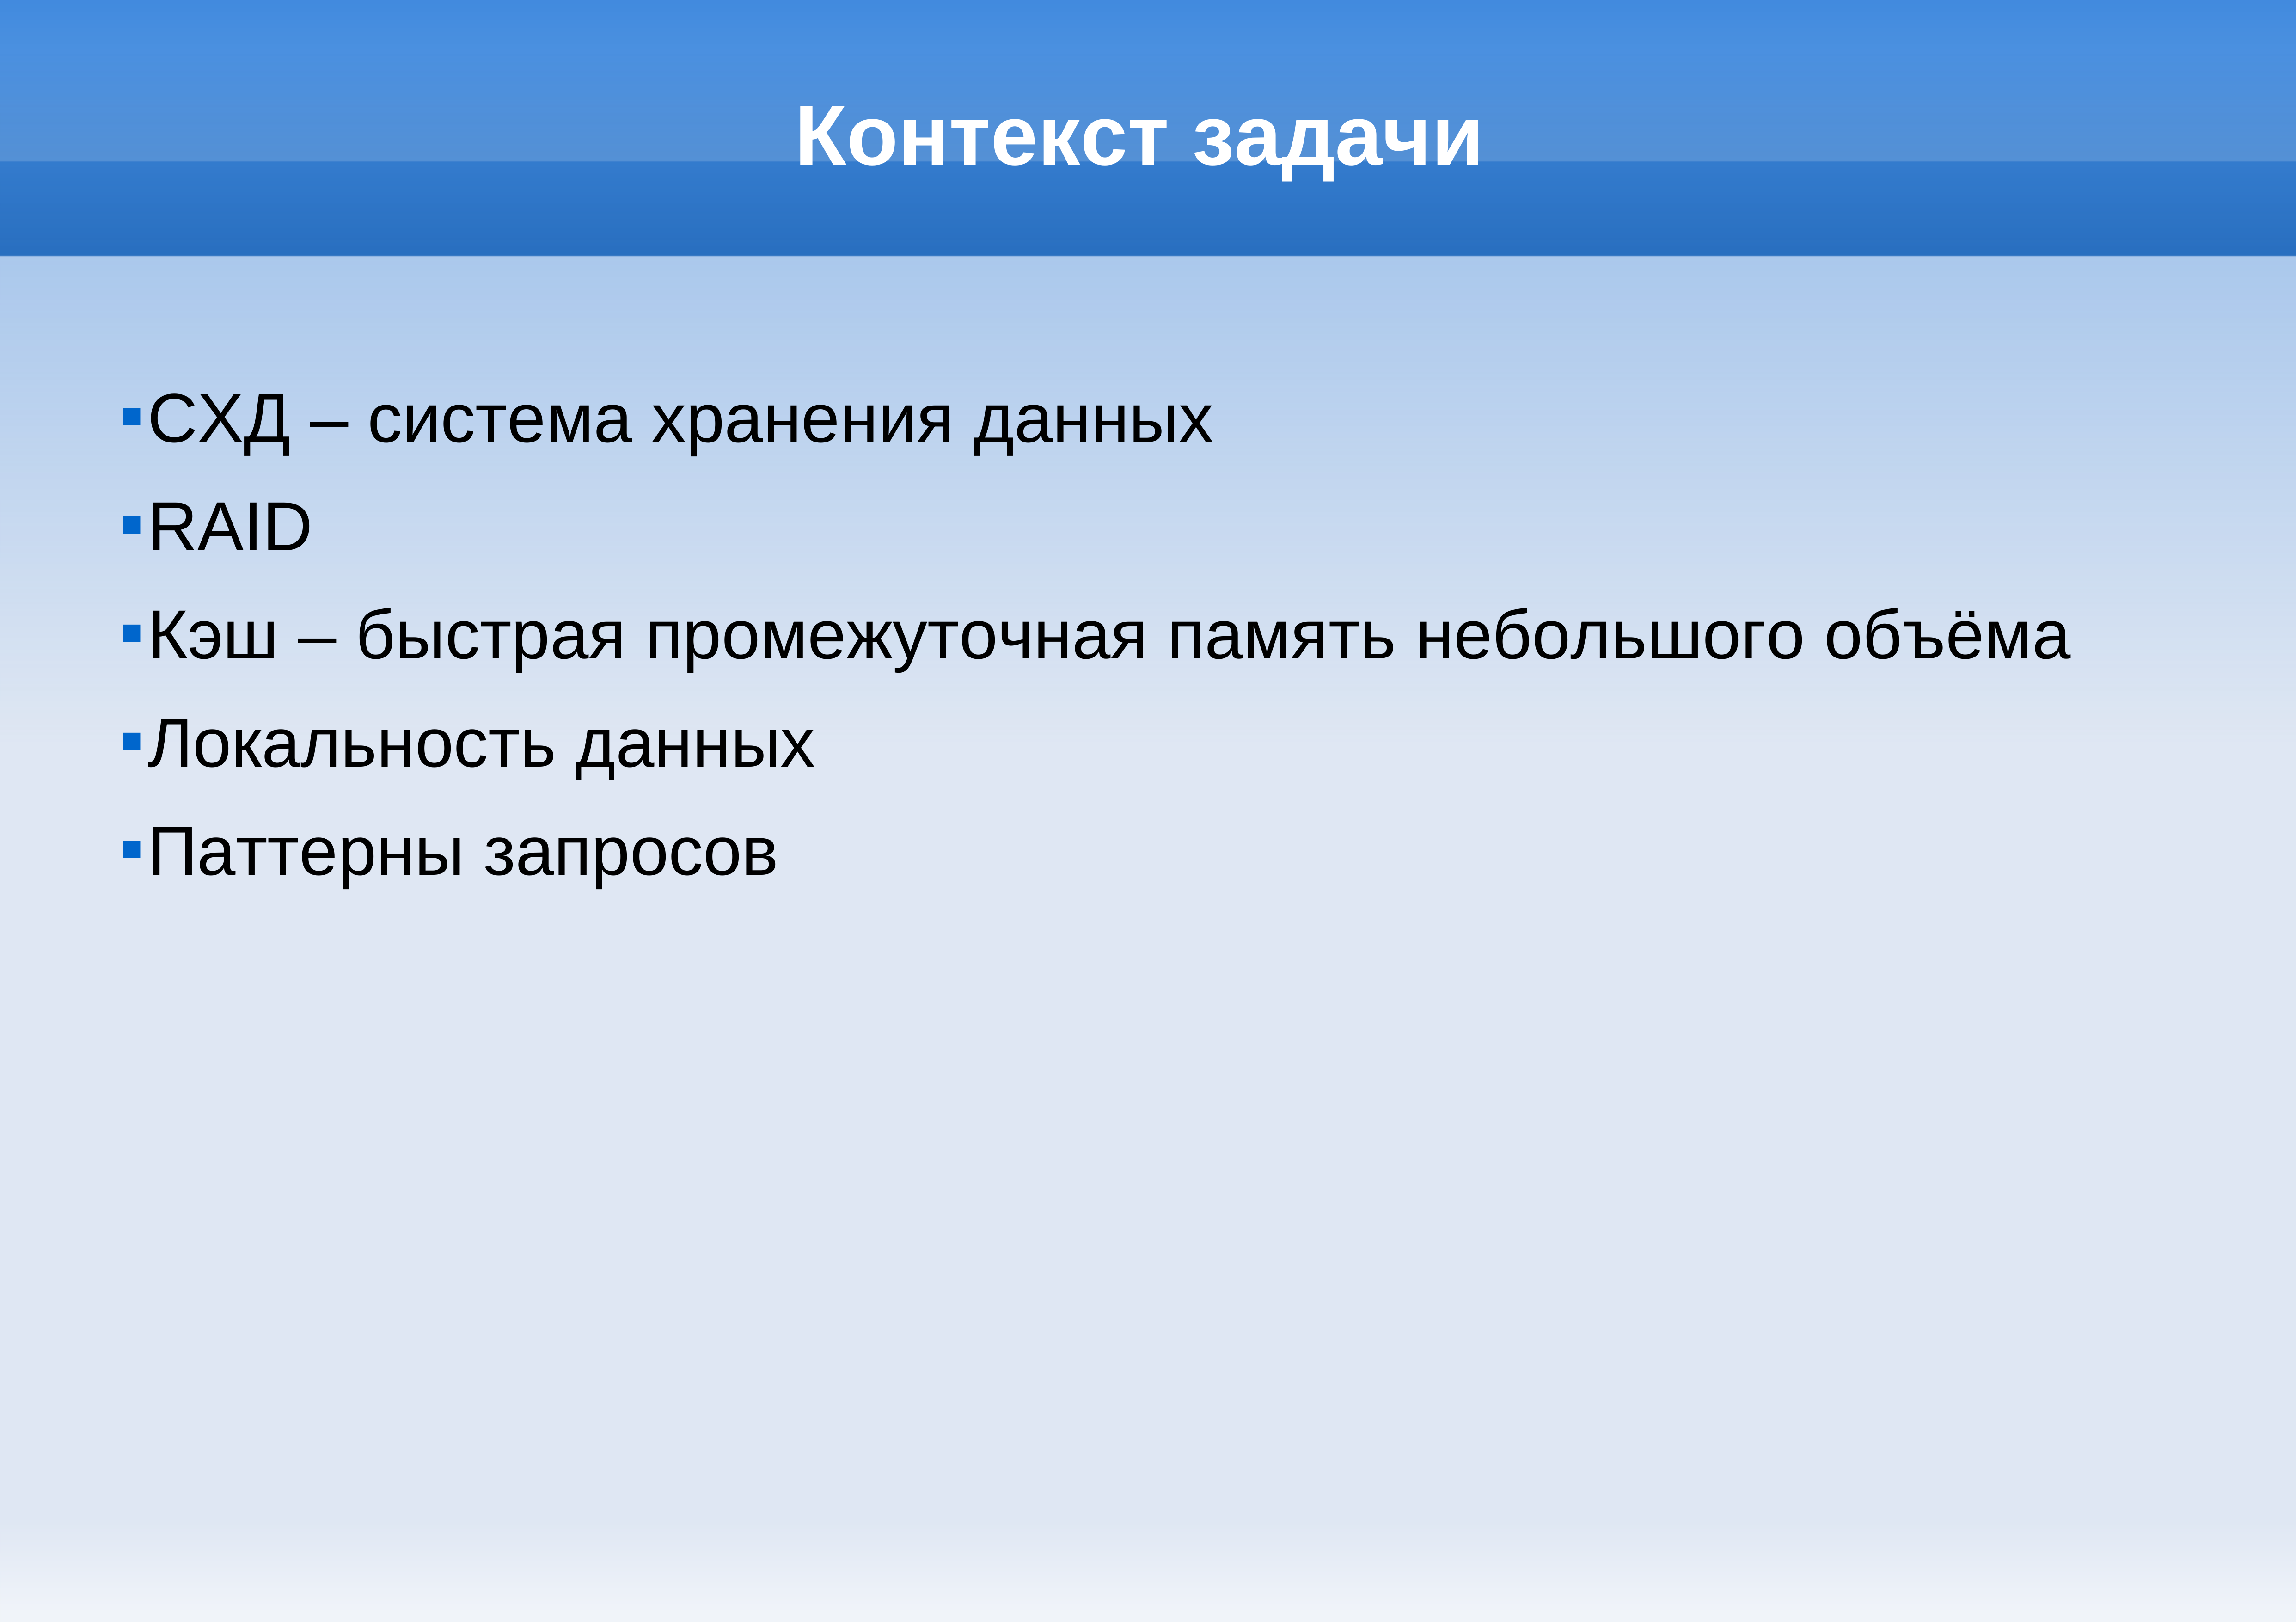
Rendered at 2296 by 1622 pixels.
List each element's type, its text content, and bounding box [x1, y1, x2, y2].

title Контекст задачи [106, 3, 2173, 268]
list СХД – система хранения данных RAID Кэш – быстрая промежуточная память небольшого объёма Локальность данных Паттерны запросов [115, 379, 2181, 1444]
picture [0, 0, 2296, 1622]
